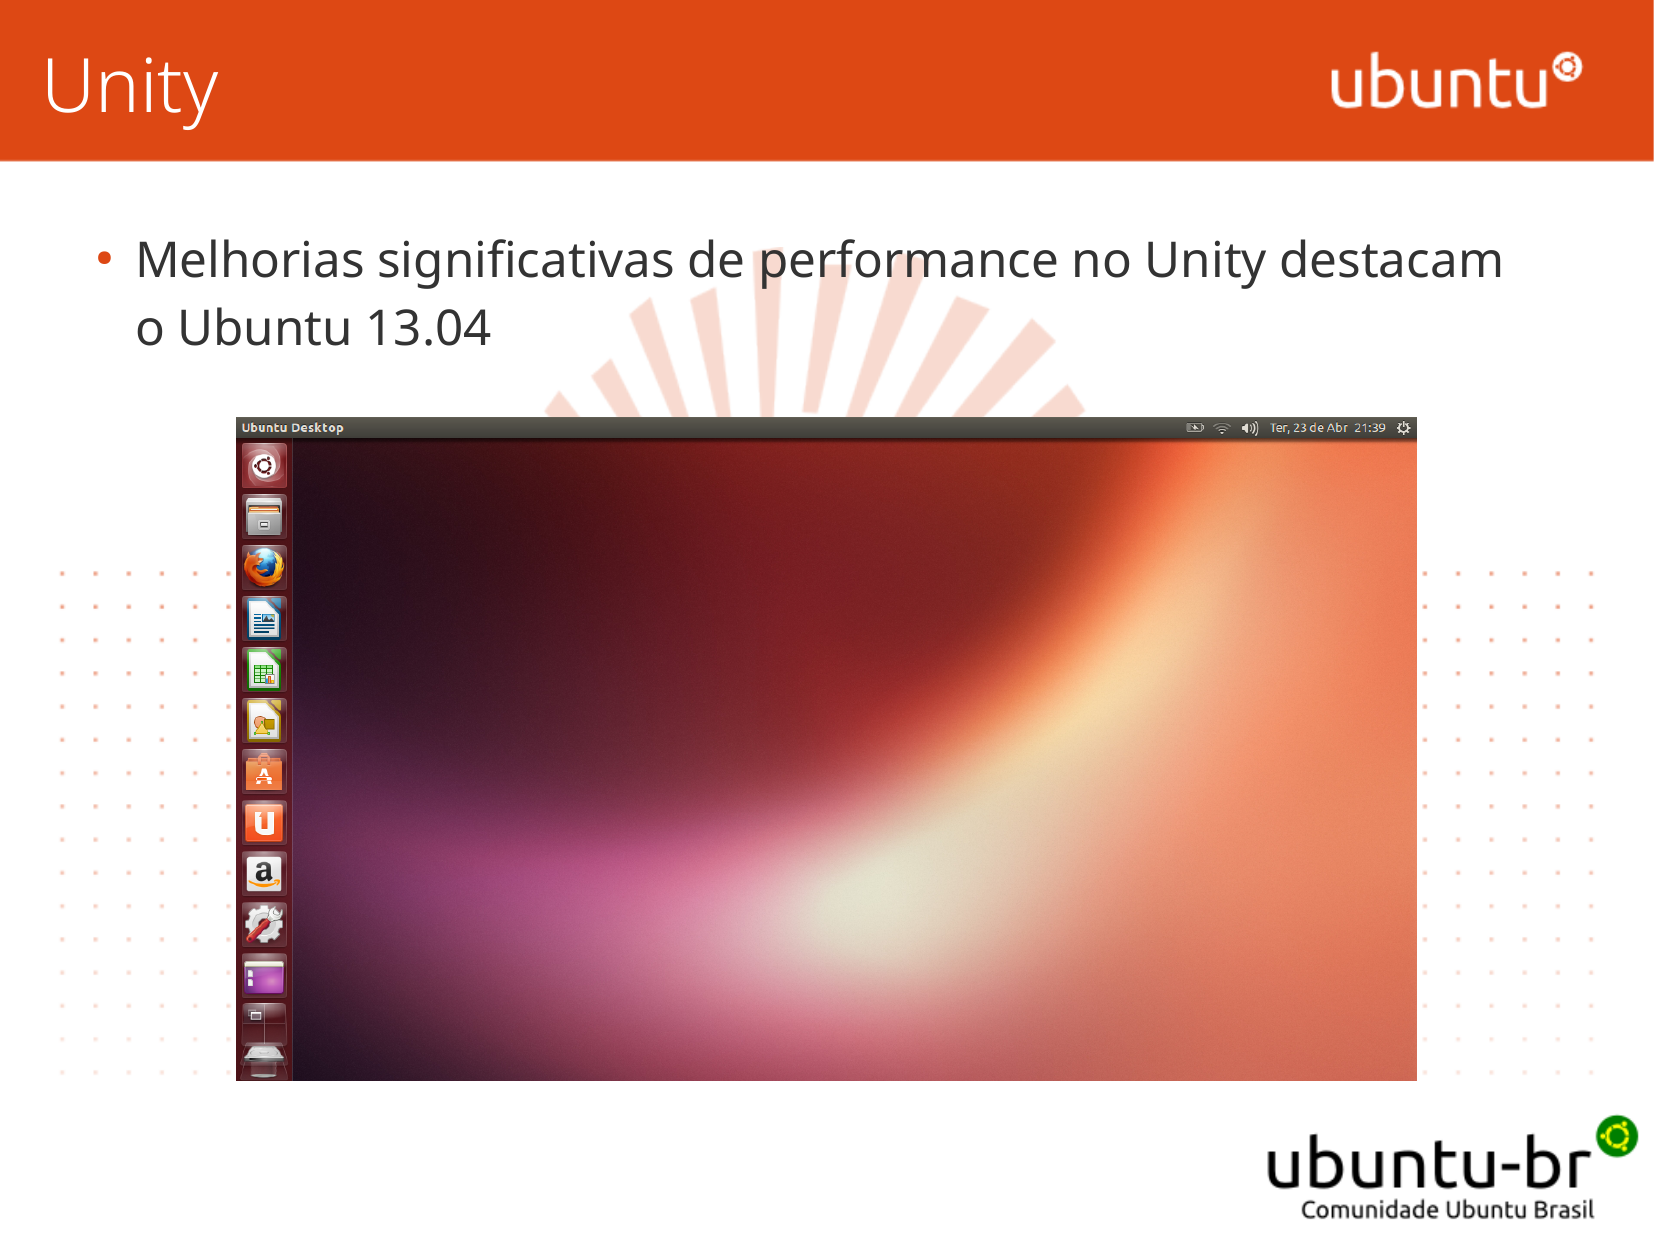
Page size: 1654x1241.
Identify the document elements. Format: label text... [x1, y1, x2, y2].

title Unity [41, 31, 1300, 136]
list Melhorias significativas de performance no Unity destacam o Ubuntu 13.04 [82, 225, 1538, 361]
picture [0, 0, 1654, 1241]
